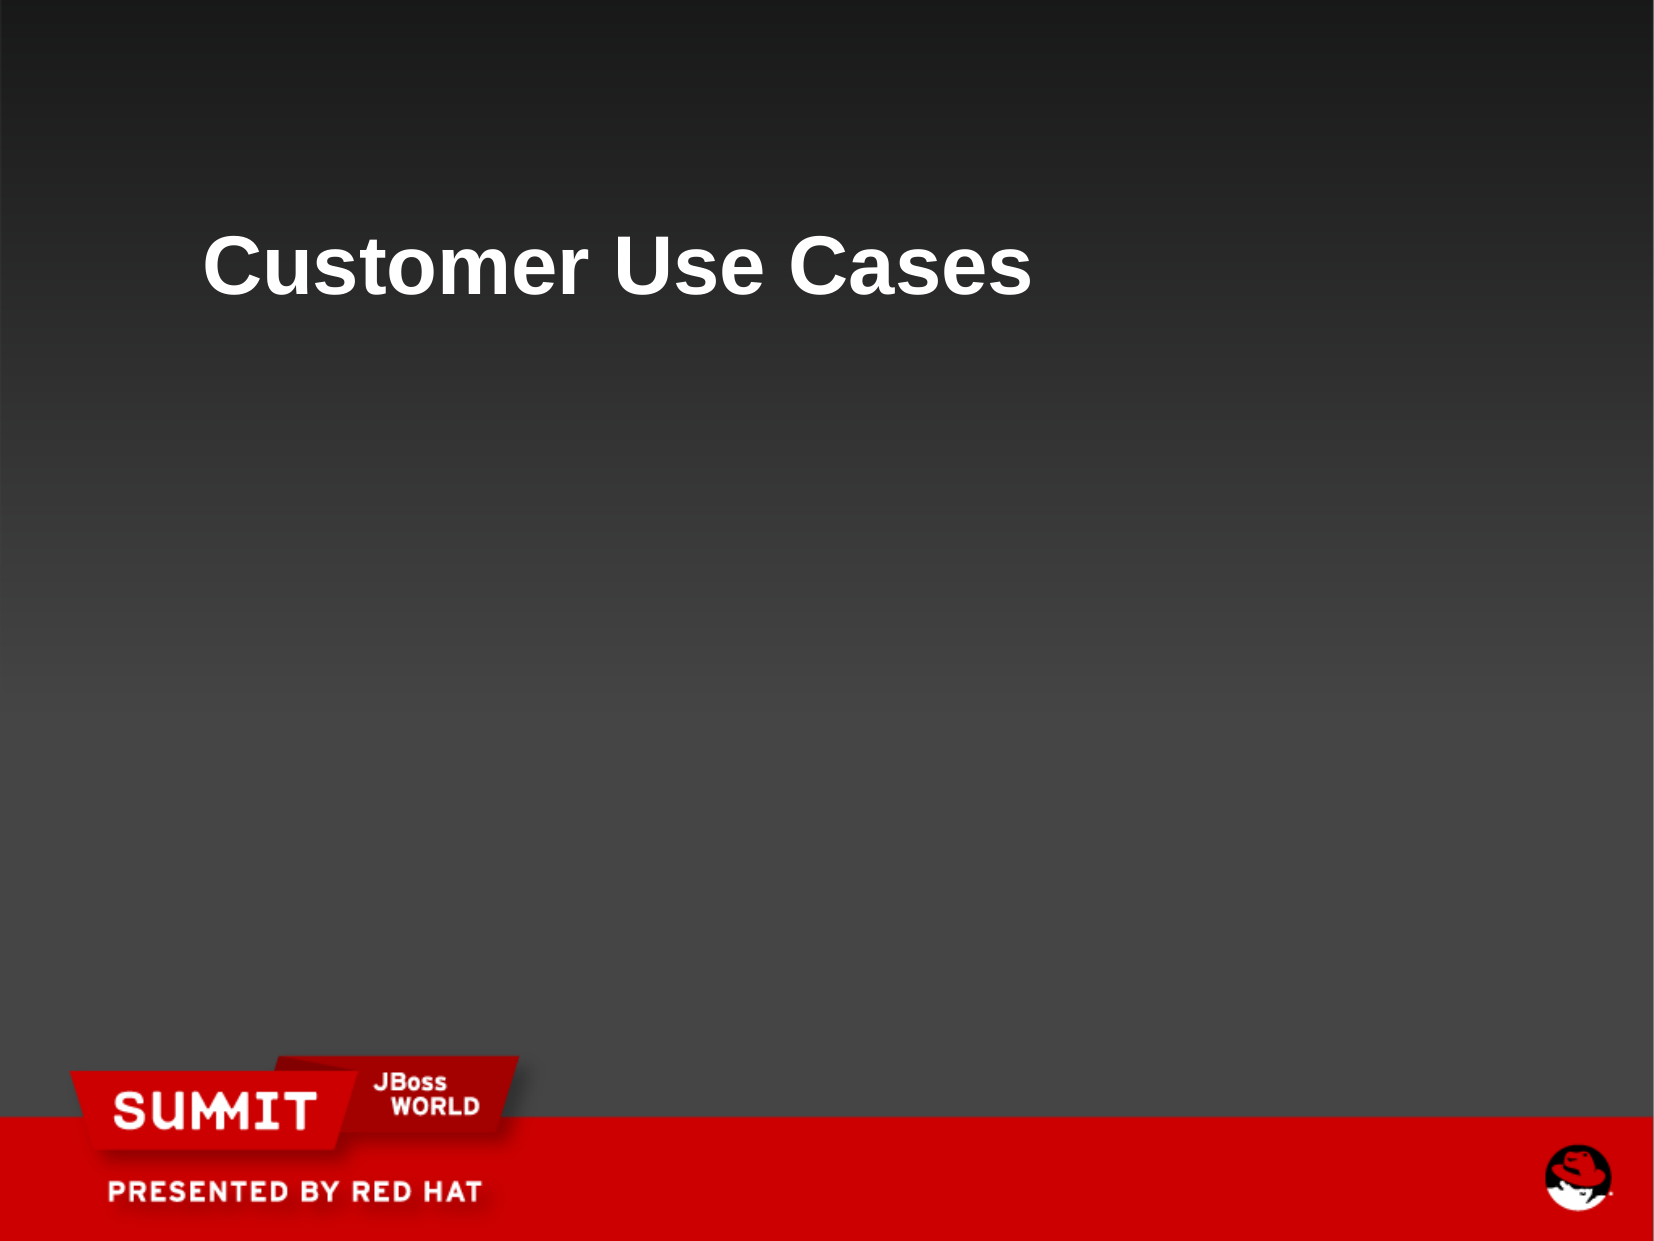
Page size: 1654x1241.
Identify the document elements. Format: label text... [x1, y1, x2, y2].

text_box Customer Use Cases [187, 165, 1426, 386]
picture [0, 0, 1654, 1241]
